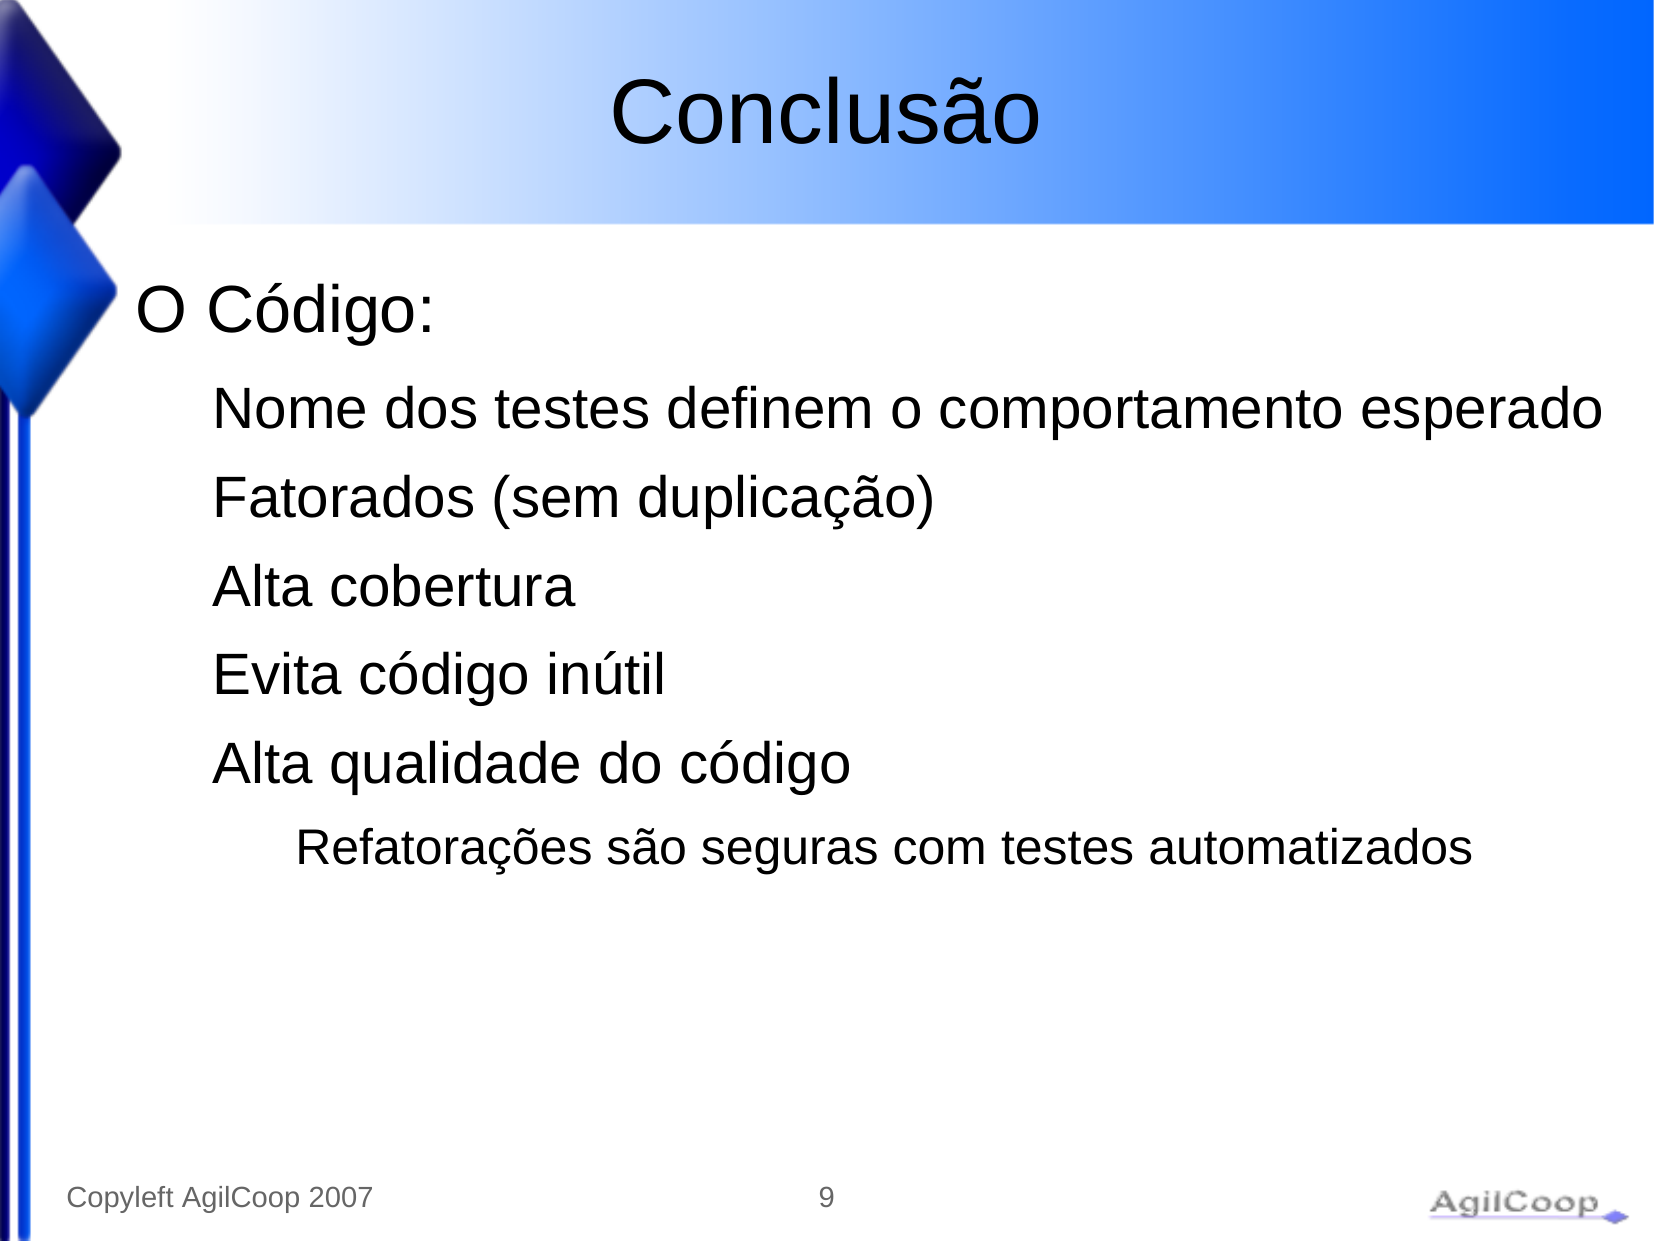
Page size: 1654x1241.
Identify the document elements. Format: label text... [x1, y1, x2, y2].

list O Código: Nome dos testes definem o comportamento esperado Fatorados (sem duplicação) Alta cobertura Evita código inútil Alta qualidade do código Refatorações são seguras com testes automatizados [118, 271, 1607, 1108]
picture [0, 0, 1654, 1241]
title Conclusão [82, 8, 1571, 216]
